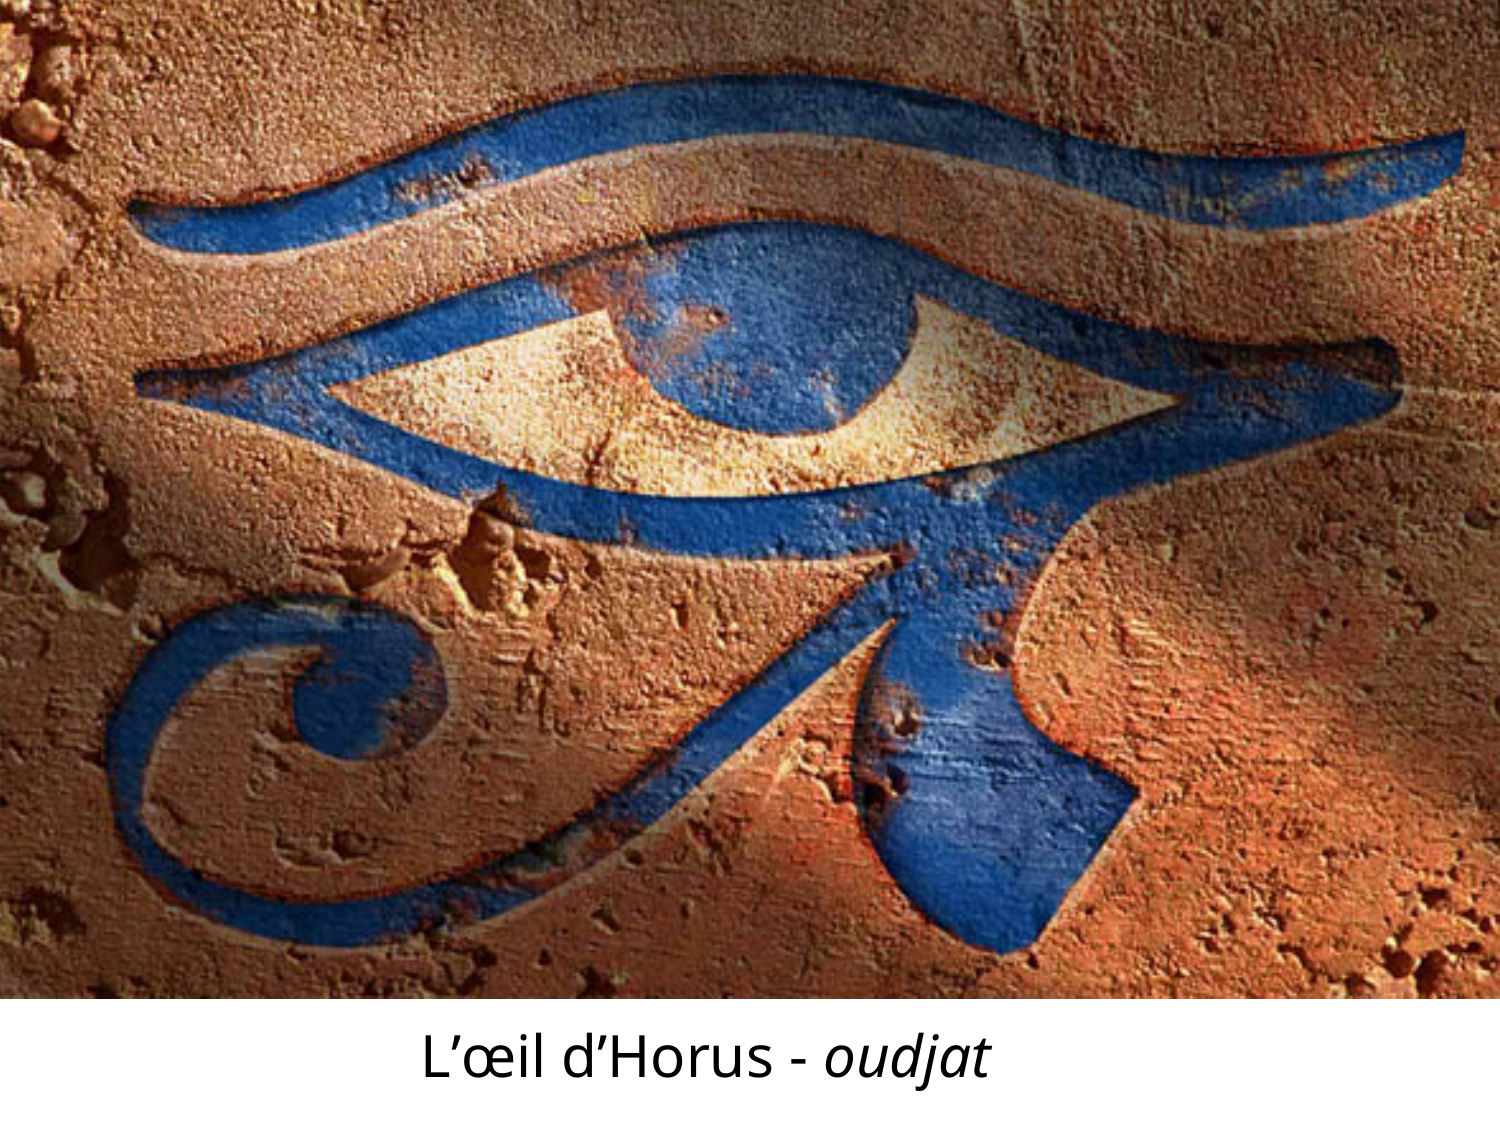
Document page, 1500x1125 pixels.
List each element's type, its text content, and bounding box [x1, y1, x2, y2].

picture [0, 0, 1500, 999]
text_box L’œil d’Horus - oudjat [405, 1011, 1031, 1097]
